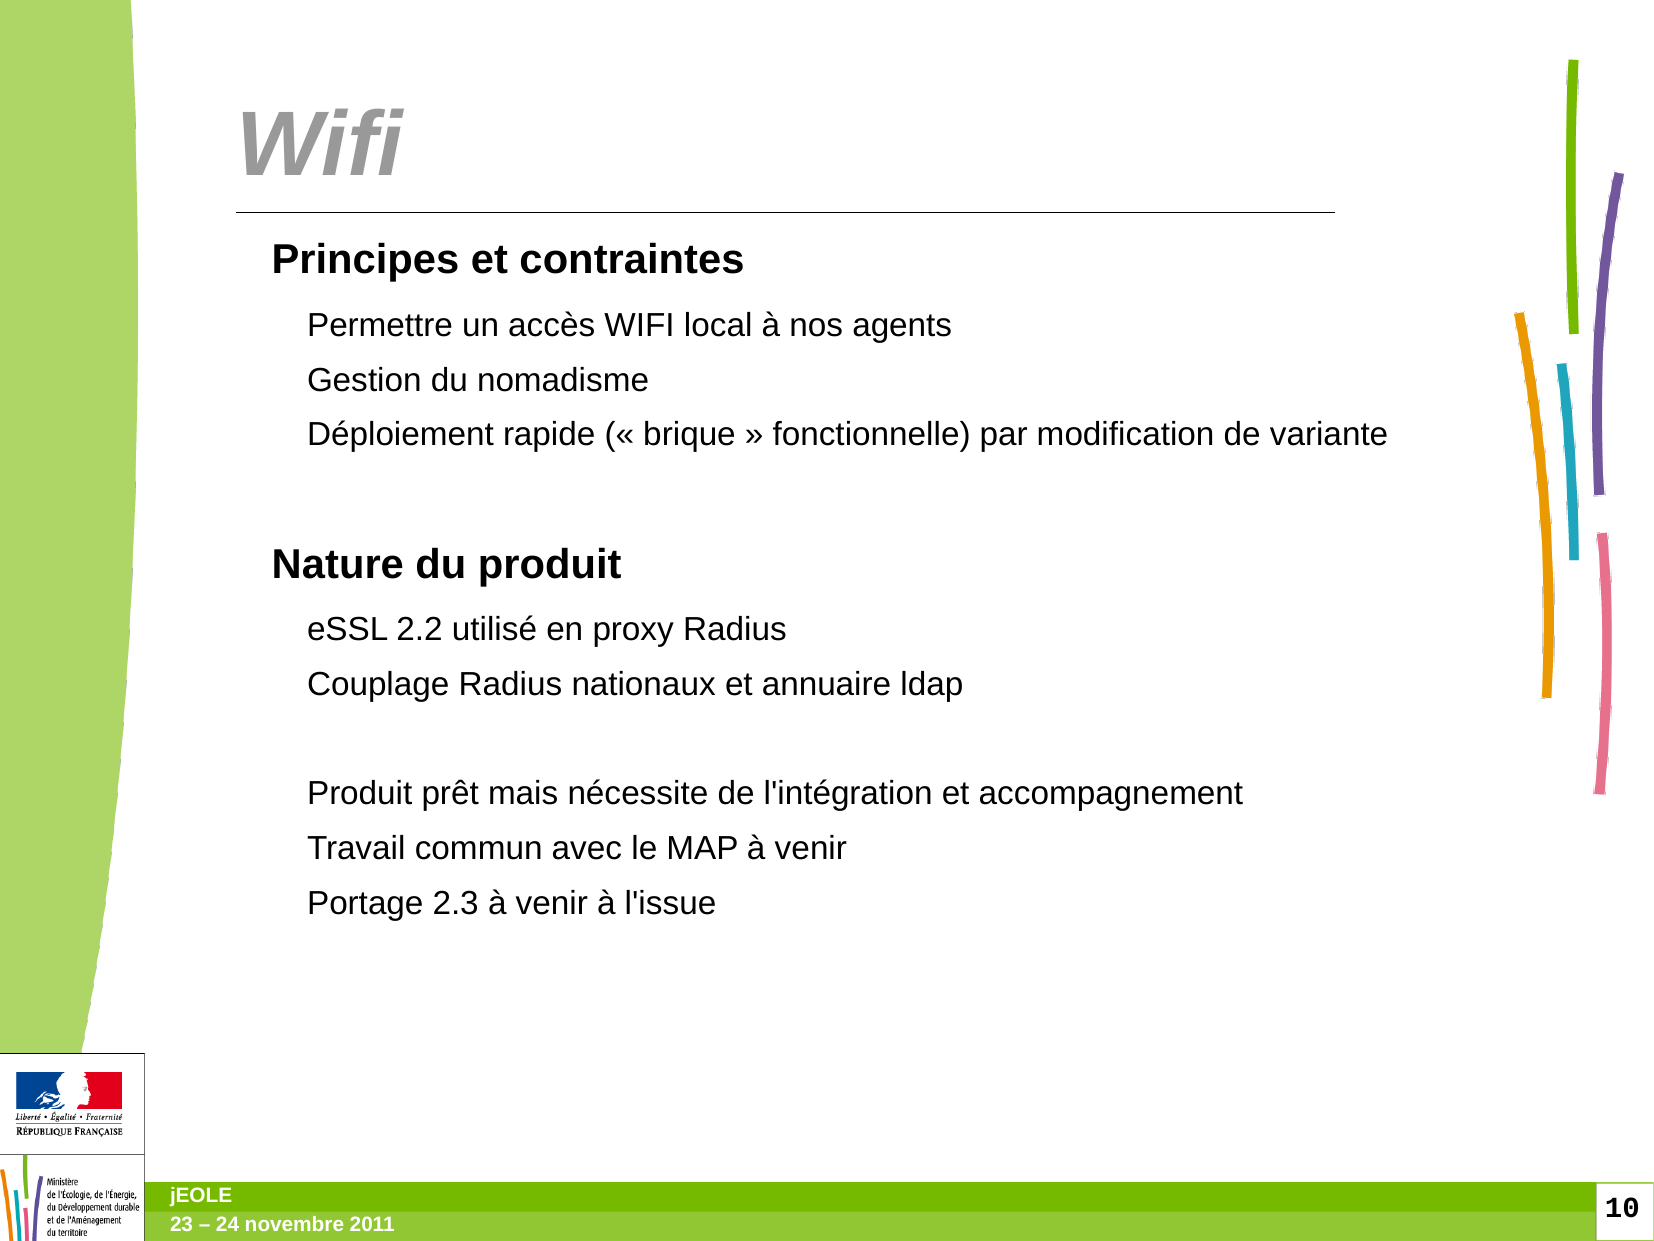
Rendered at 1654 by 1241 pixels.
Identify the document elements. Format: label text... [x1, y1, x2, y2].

title Wifi [236, 69, 1536, 218]
list Principes et contraintes Permettre un accès WIFI local à nos agents Gestion du nomadisme Déploiement rapide (« brique » fonctionnelle) par modification de variante Nature du produit eSSL 2.2 utilisé en proxy Radius Couplage Radius nationaux et annuaire ldap Produit prêt mais nécessite de l'intégration et accompagnement Travail commun avec le MAP à venir Portage 2.3 à venir à l'issue [236, 236, 1506, 1108]
picture [0, 0, 1654, 1241]
